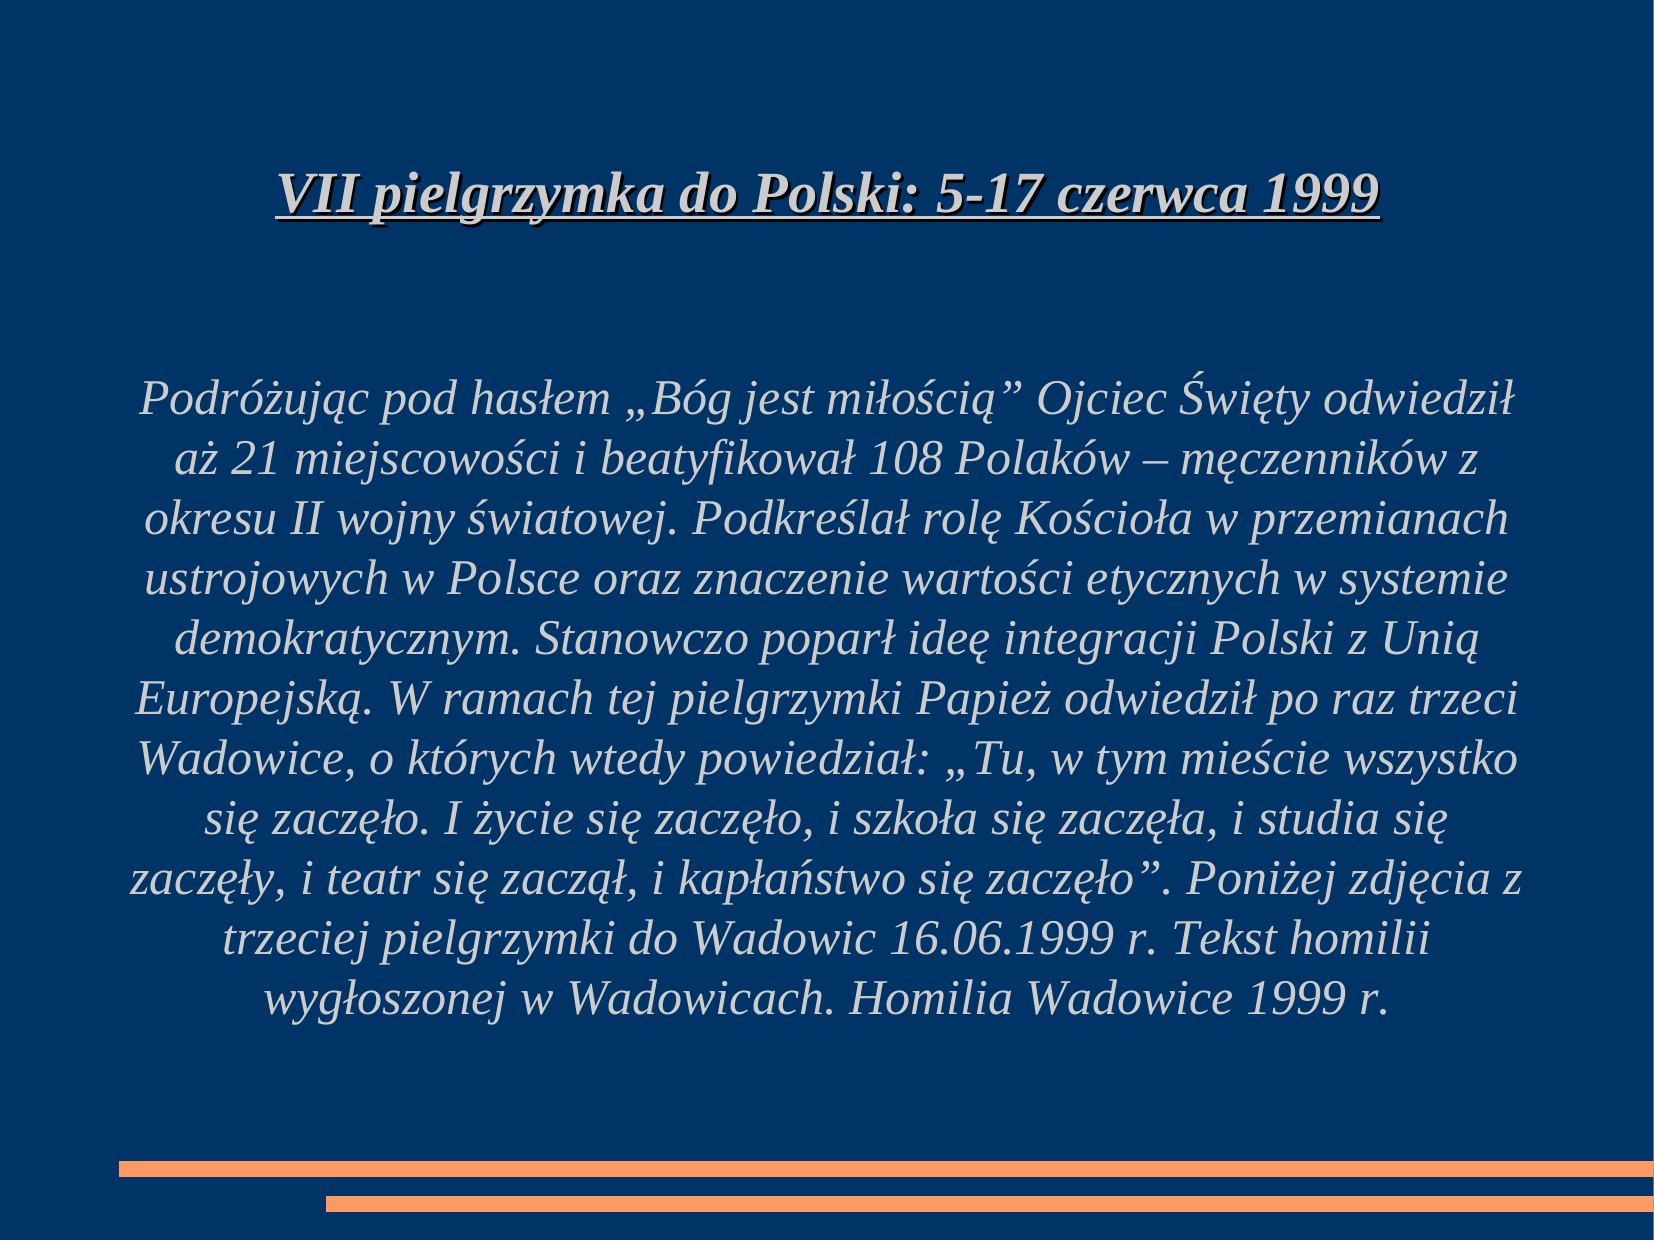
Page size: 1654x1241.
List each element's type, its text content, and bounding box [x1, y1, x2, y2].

subtitle VII pielgrzymka do Polski: 5-17 czerwca 1999 Podróżując pod hasłem „Bóg jest miłością” Ojciec Święty odwiedził aż 21 miejscowości i beatyfikował 108 Polaków – męczenników z okresu II wojny światowej. Podkreślał rolę Kościoła w przemianach ustrojowych w Polsce oraz znaczenie wartości etycznych w systemie demokratycznym. Stanowczo poparł ideę integracji Polski z Unią Europejską. W ramach tej pielgrzymki Papież odwiedził po raz trzeci Wadowice, o których wtedy powiedział: „Tu, w tym mieście wszystko się zaczęło. I życie się zaczęło, i szkoła się zaczęła, i studia się zaczęły, i teatr się zaczął, i kapłaństwo się zaczęło”. Poniżej zdjęcia z trzeciej pielgrzymki do Wadowic 16.06.1999 r. Tekst homilii wygłoszonej w Wadowicach. Homilia Wadowice 1999 r. [121, 46, 1534, 1132]
